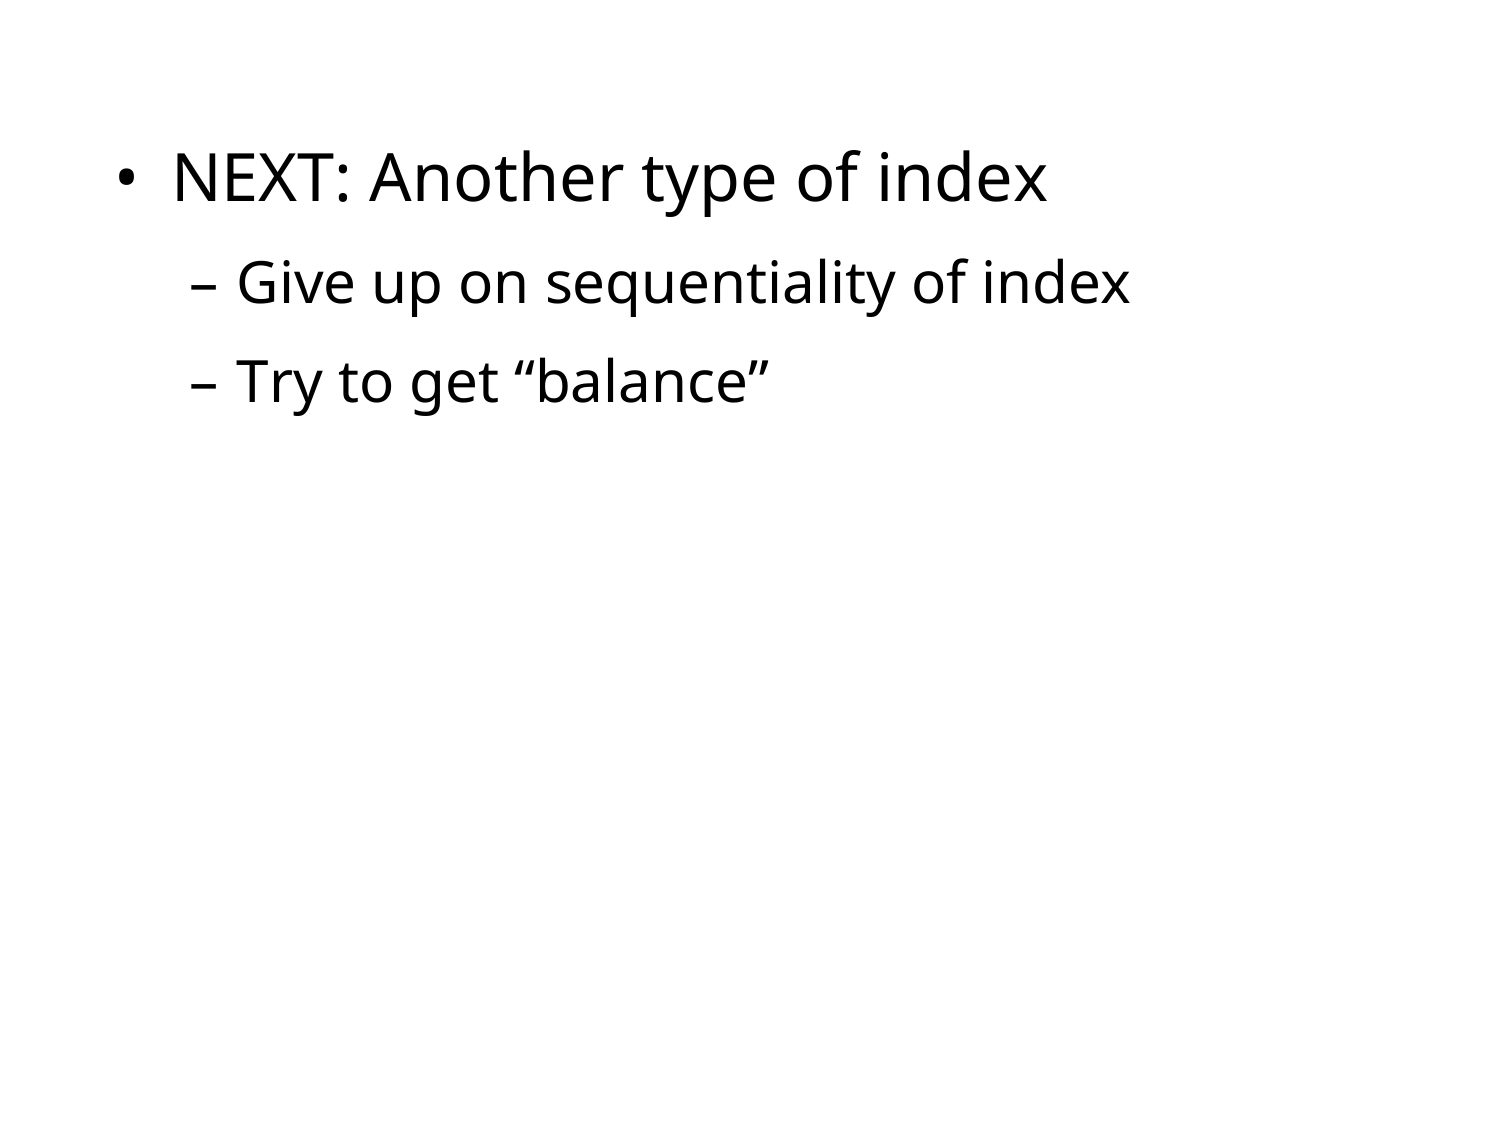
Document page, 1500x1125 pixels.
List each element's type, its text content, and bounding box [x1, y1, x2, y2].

list NEXT: Another type of index Give up on sequentiality of index Try to get “balance” [99, 116, 1375, 409]
